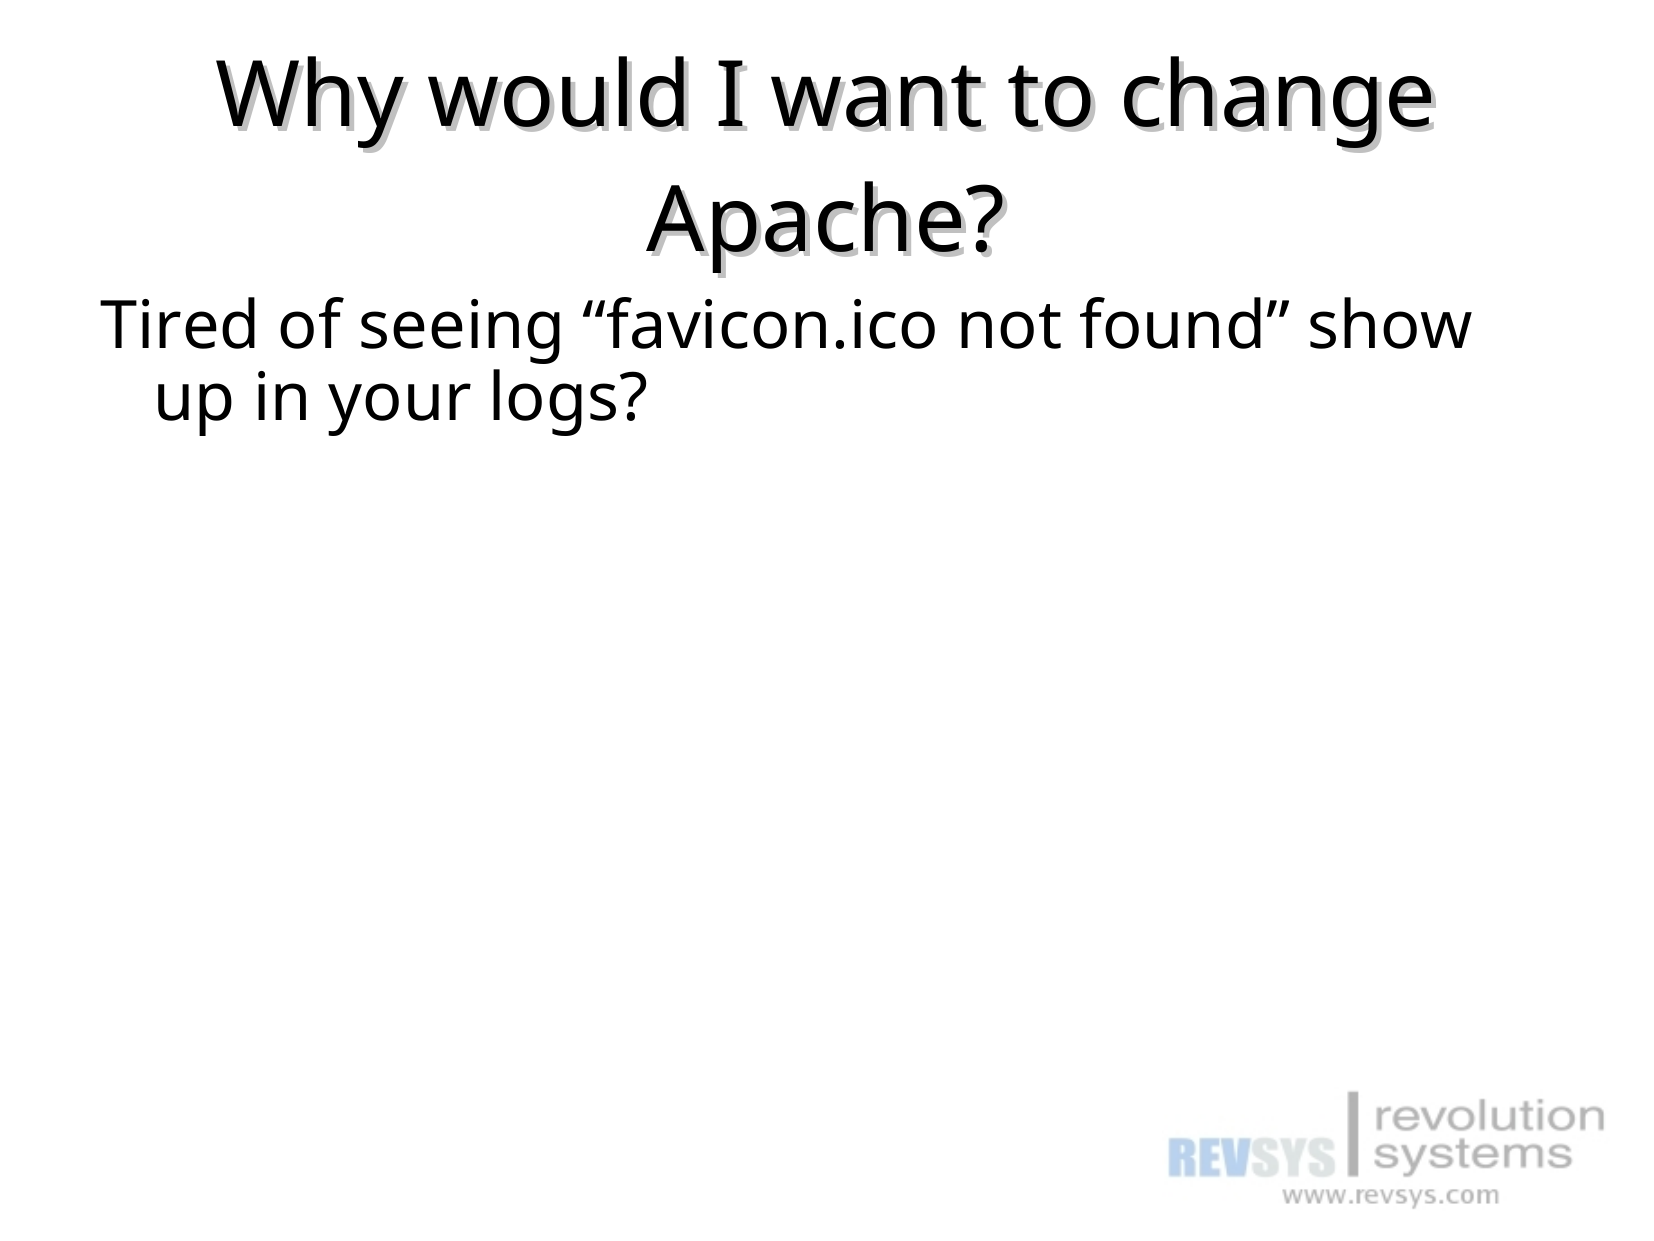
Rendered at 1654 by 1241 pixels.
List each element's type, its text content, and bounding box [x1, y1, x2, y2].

picture [1162, 1087, 1613, 1211]
title Why would I want to change Apache? [82, 42, 1571, 264]
list Tired of seeing “favicon.ico not found” show up in your logs? [82, 290, 1571, 1109]
